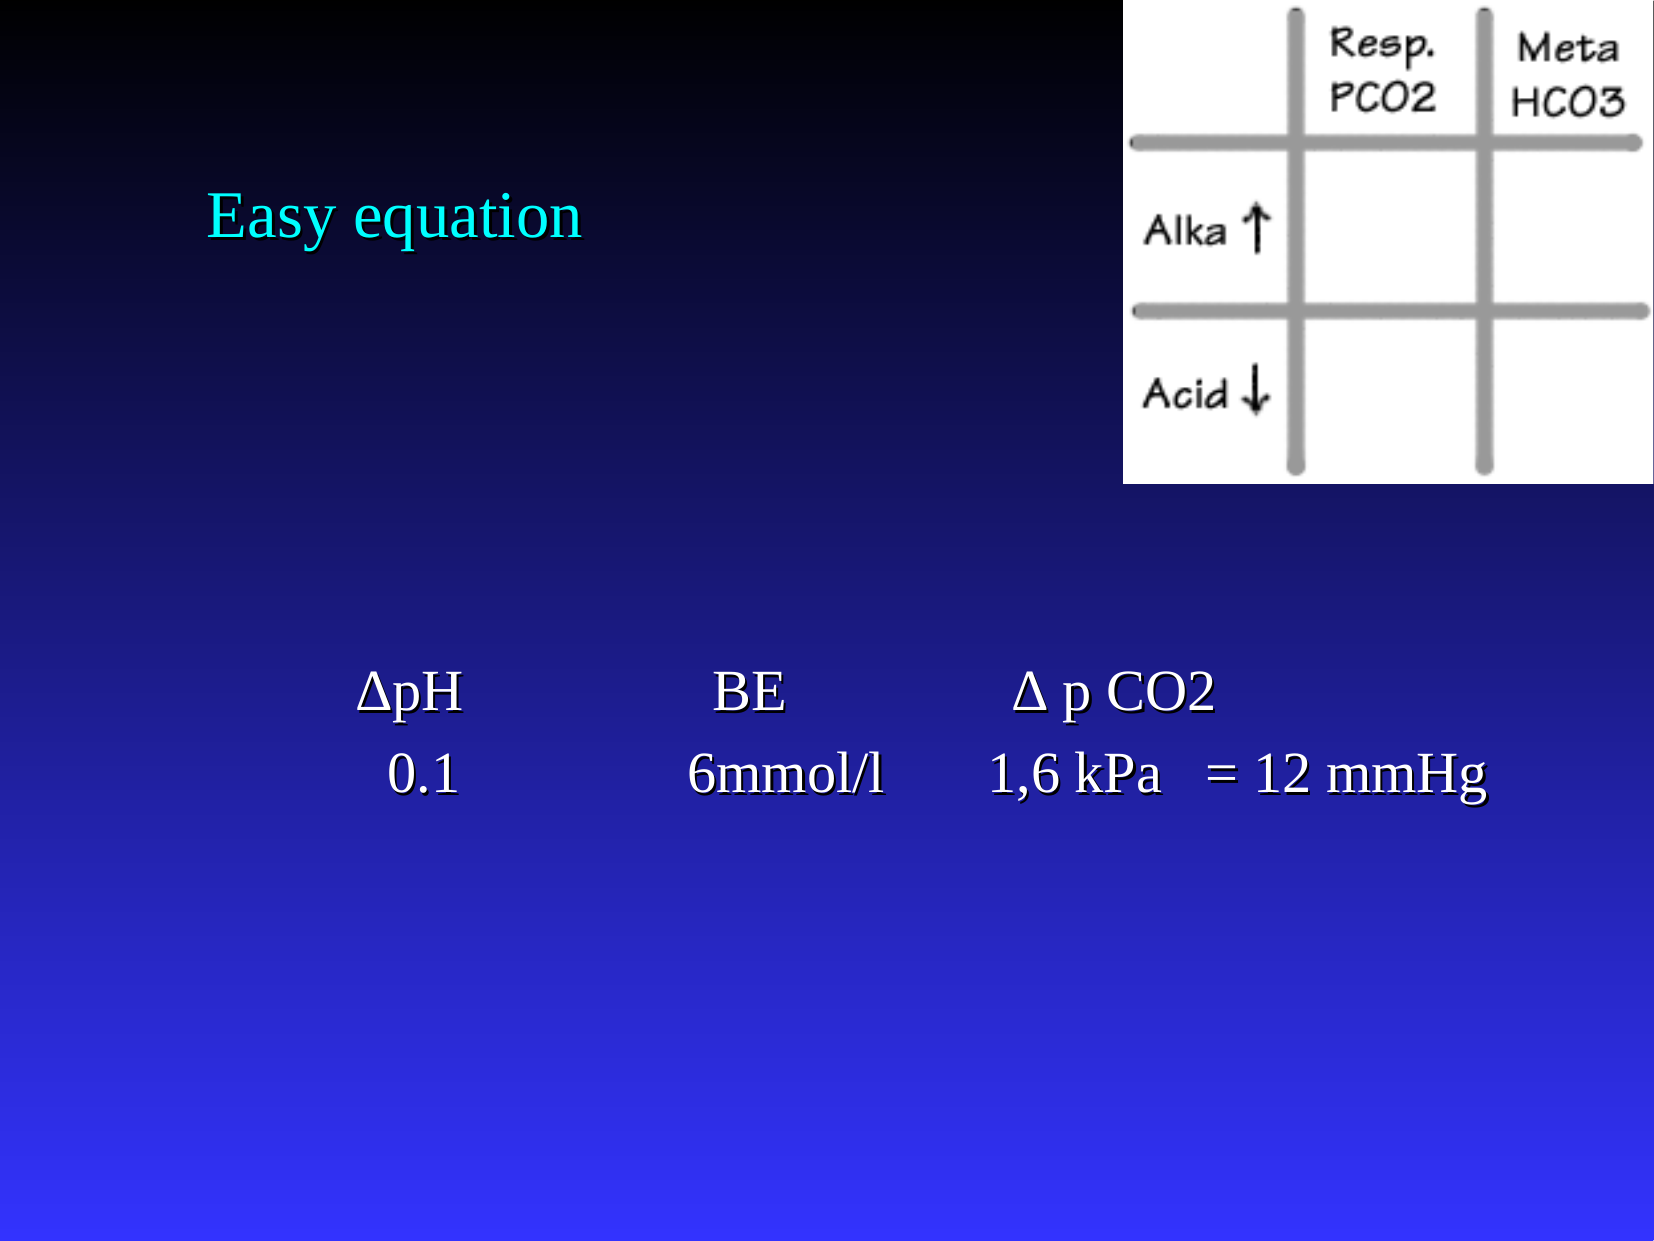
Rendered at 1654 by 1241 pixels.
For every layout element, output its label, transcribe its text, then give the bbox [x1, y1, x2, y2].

picture [1123, 0, 1654, 484]
title Easy equation [206, 110, 1123, 317]
subtitle ∆pH BE ∆ p CO2 0.1 6mmol/l 1,6 kPa = 12 mmHg [206, 358, 1613, 1103]
